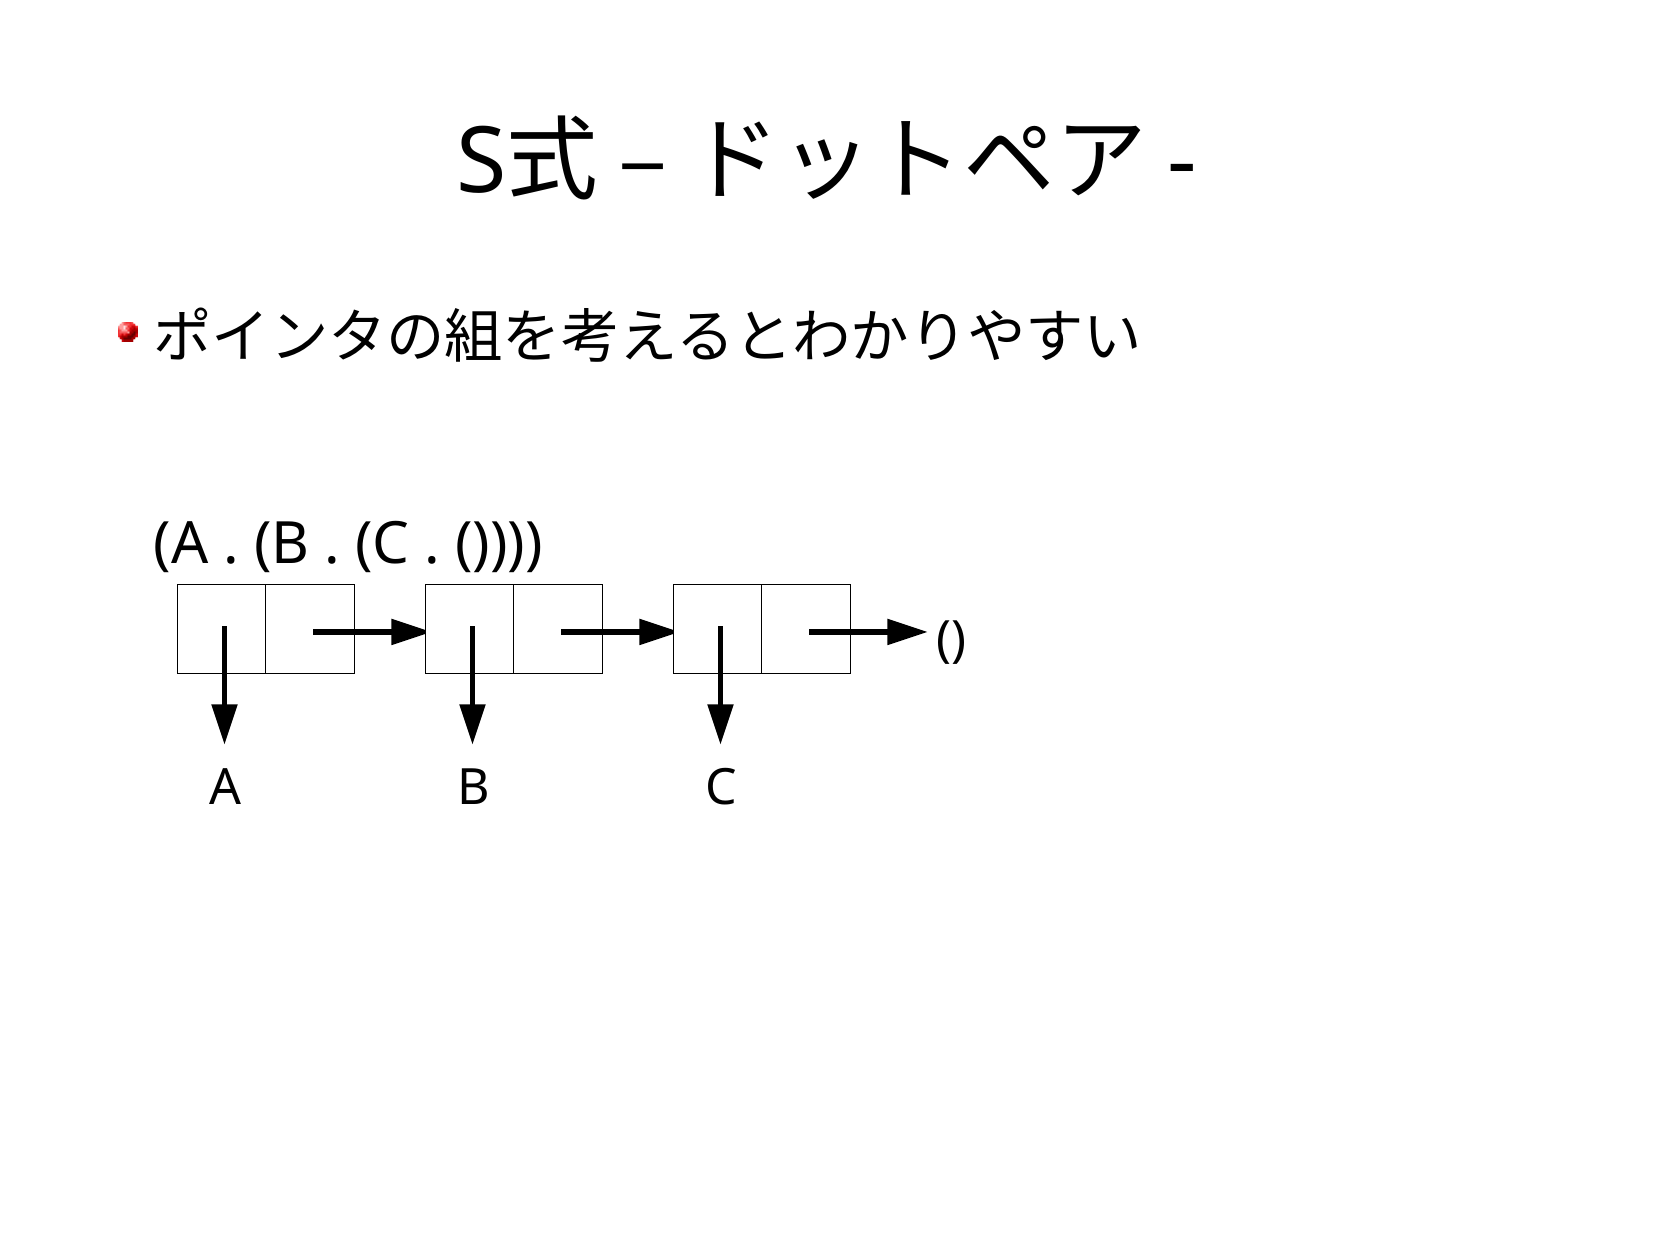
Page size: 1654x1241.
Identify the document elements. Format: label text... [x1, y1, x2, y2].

text_box [425, 584, 603, 674]
text_box [177, 584, 355, 674]
text_box [673, 584, 851, 674]
text_box B [443, 743, 498, 815]
list ポインタの組を考えるとわかりやすい (A . (B . (C . ()))) [82, 290, 1571, 1109]
text_box C [691, 743, 746, 815]
text_box () [921, 595, 1002, 667]
text_box A [194, 743, 250, 815]
title S式 – ドットペア - [82, 56, 1571, 250]
